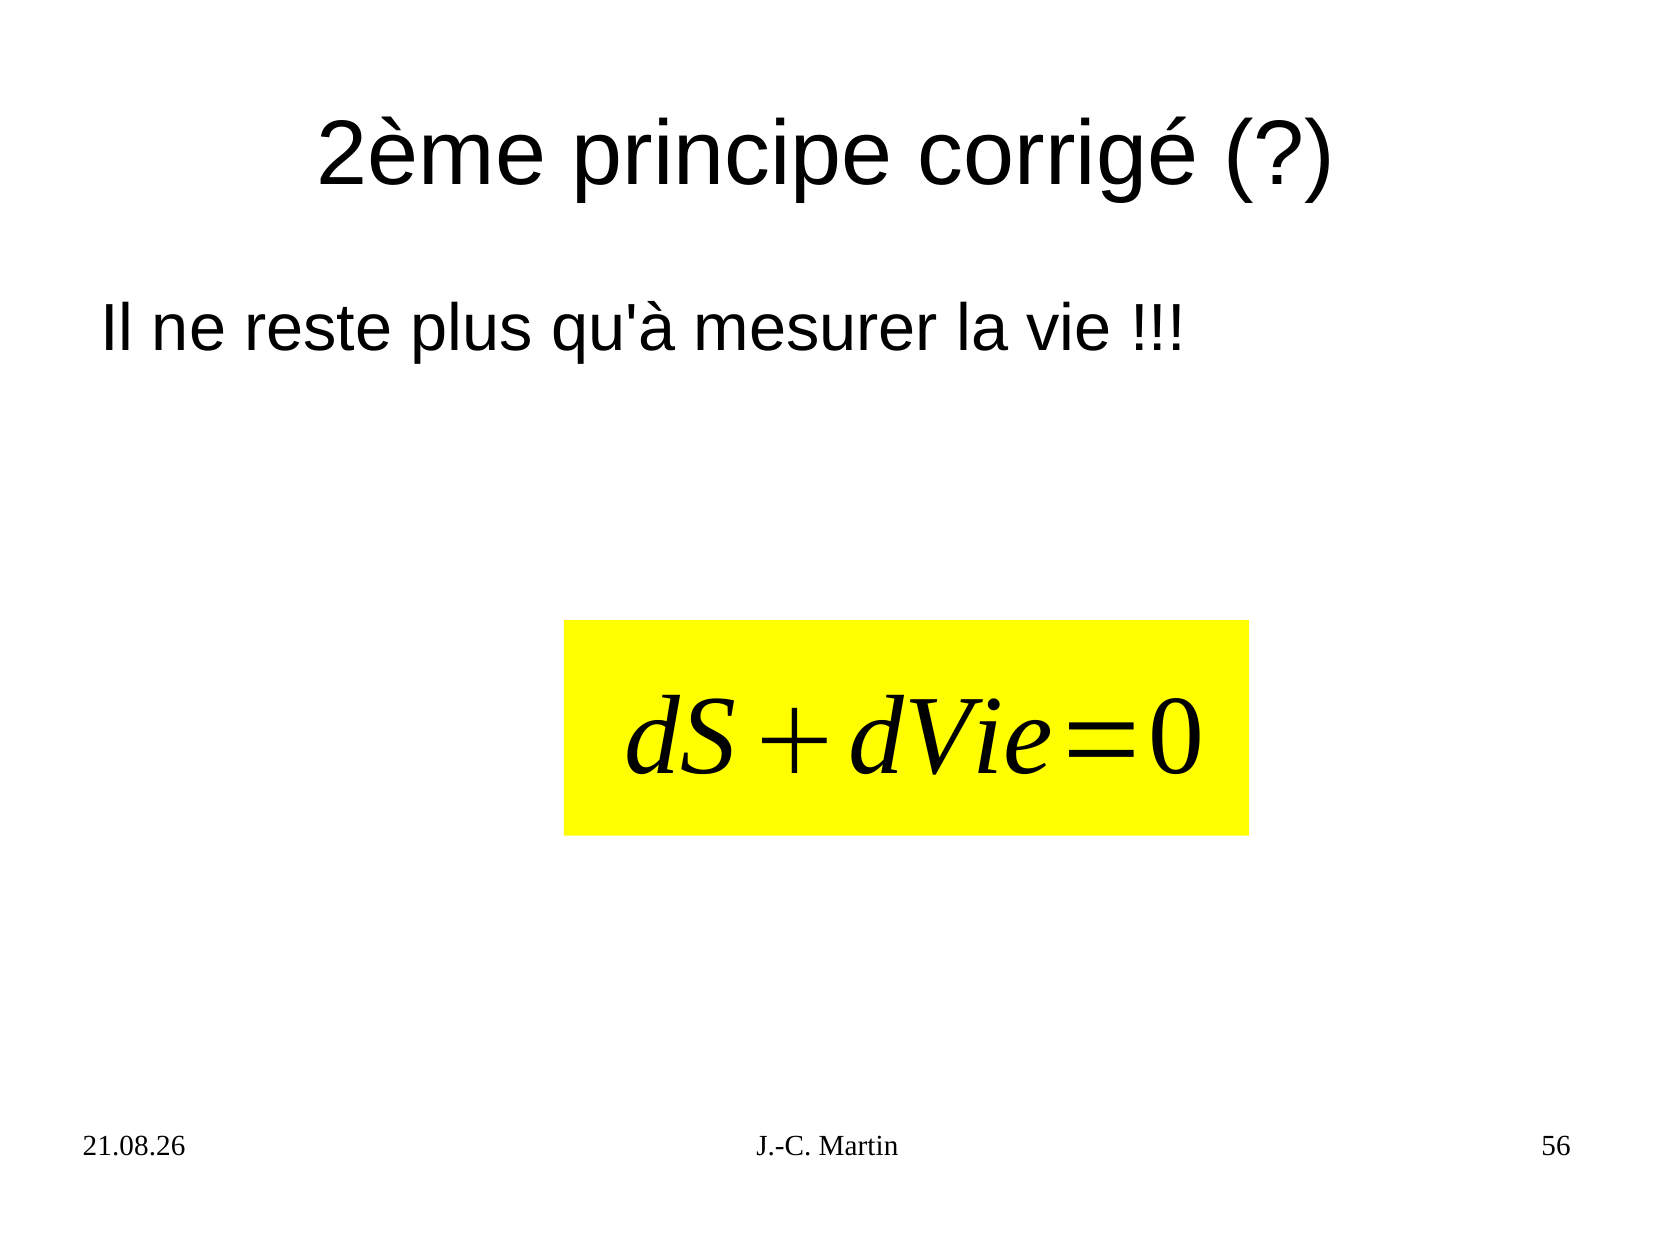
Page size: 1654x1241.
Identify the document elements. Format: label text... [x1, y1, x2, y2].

list Il ne reste plus qu'à mesurer la vie !!! [82, 290, 1571, 1109]
chart [597, 667, 1233, 805]
title 2ème principe corrigé (?) [82, 49, 1571, 257]
